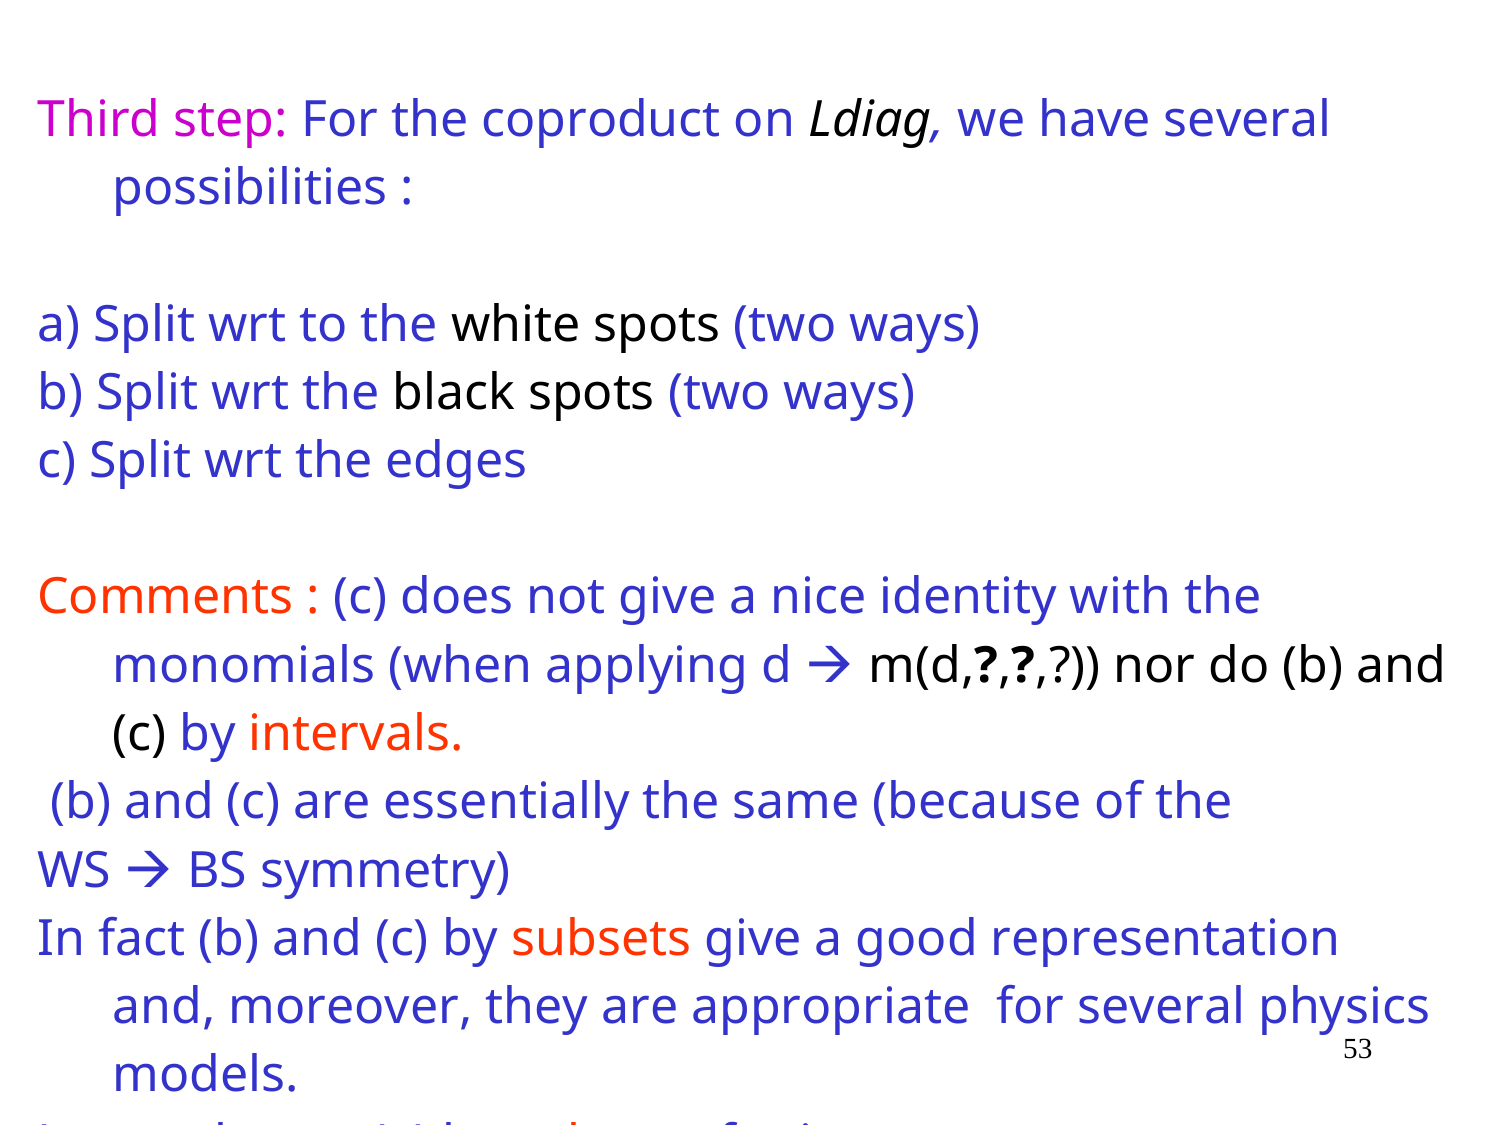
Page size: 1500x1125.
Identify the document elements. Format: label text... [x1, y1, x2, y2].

text_box Third step: For the coproduct on Ldiag, we have several possibilities : a) Split wrt to the white spots (two ways) b) Split wrt the black spots (two ways) c) Split wrt the edges Comments : (c) does not give a nice identity with the monomials (when applying d  m(d,?,?,?)) nor do (b) and (c) by intervals. (b) and (c) are essentially the same (because of the WS  BS symmetry) In fact (b) and (c) by subsets give a good representation and, moreover, they are appropriate for several physics models. Let us choose (a) by subsets, for instance… [37, 75, 1463, 1063]
